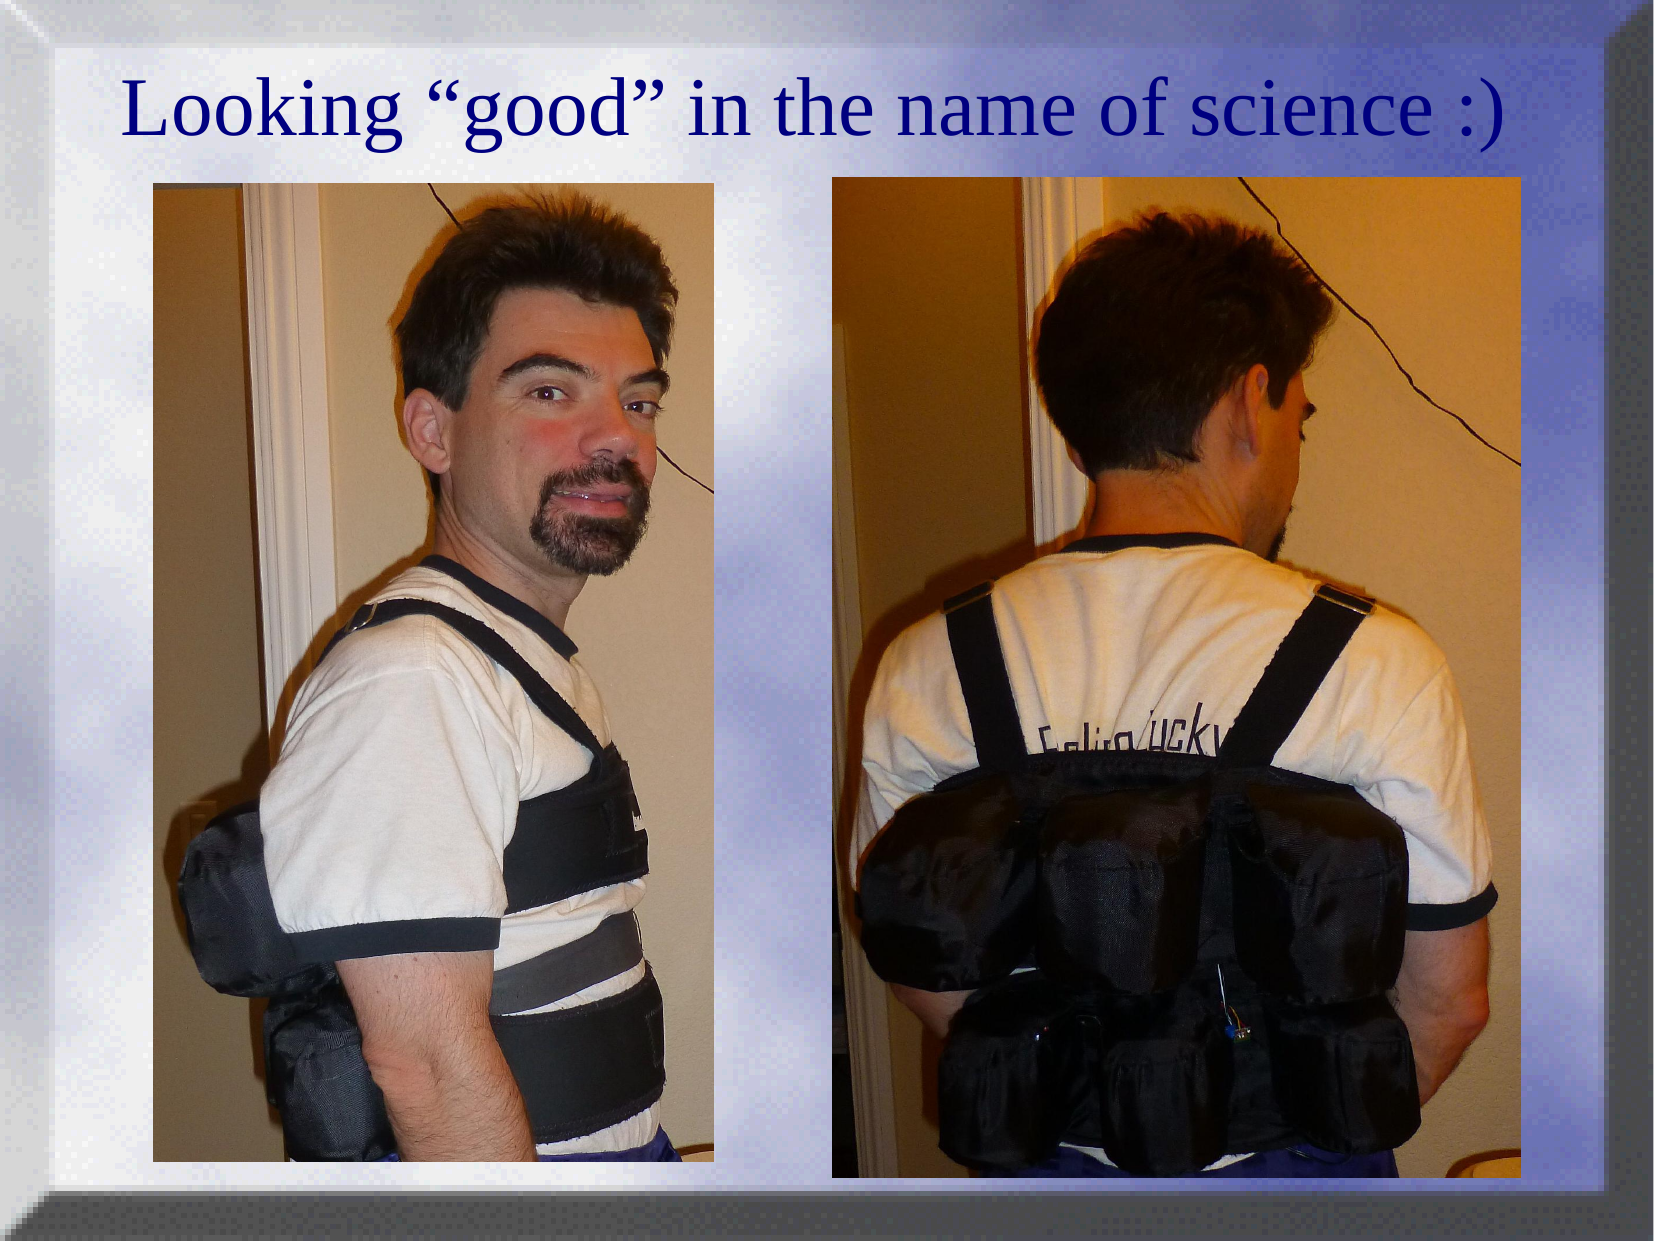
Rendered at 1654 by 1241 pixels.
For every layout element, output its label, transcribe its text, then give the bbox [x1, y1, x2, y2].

picture [0, 0, 1654, 1241]
title Looking “good” in the name of science :) [93, 54, 1537, 161]
